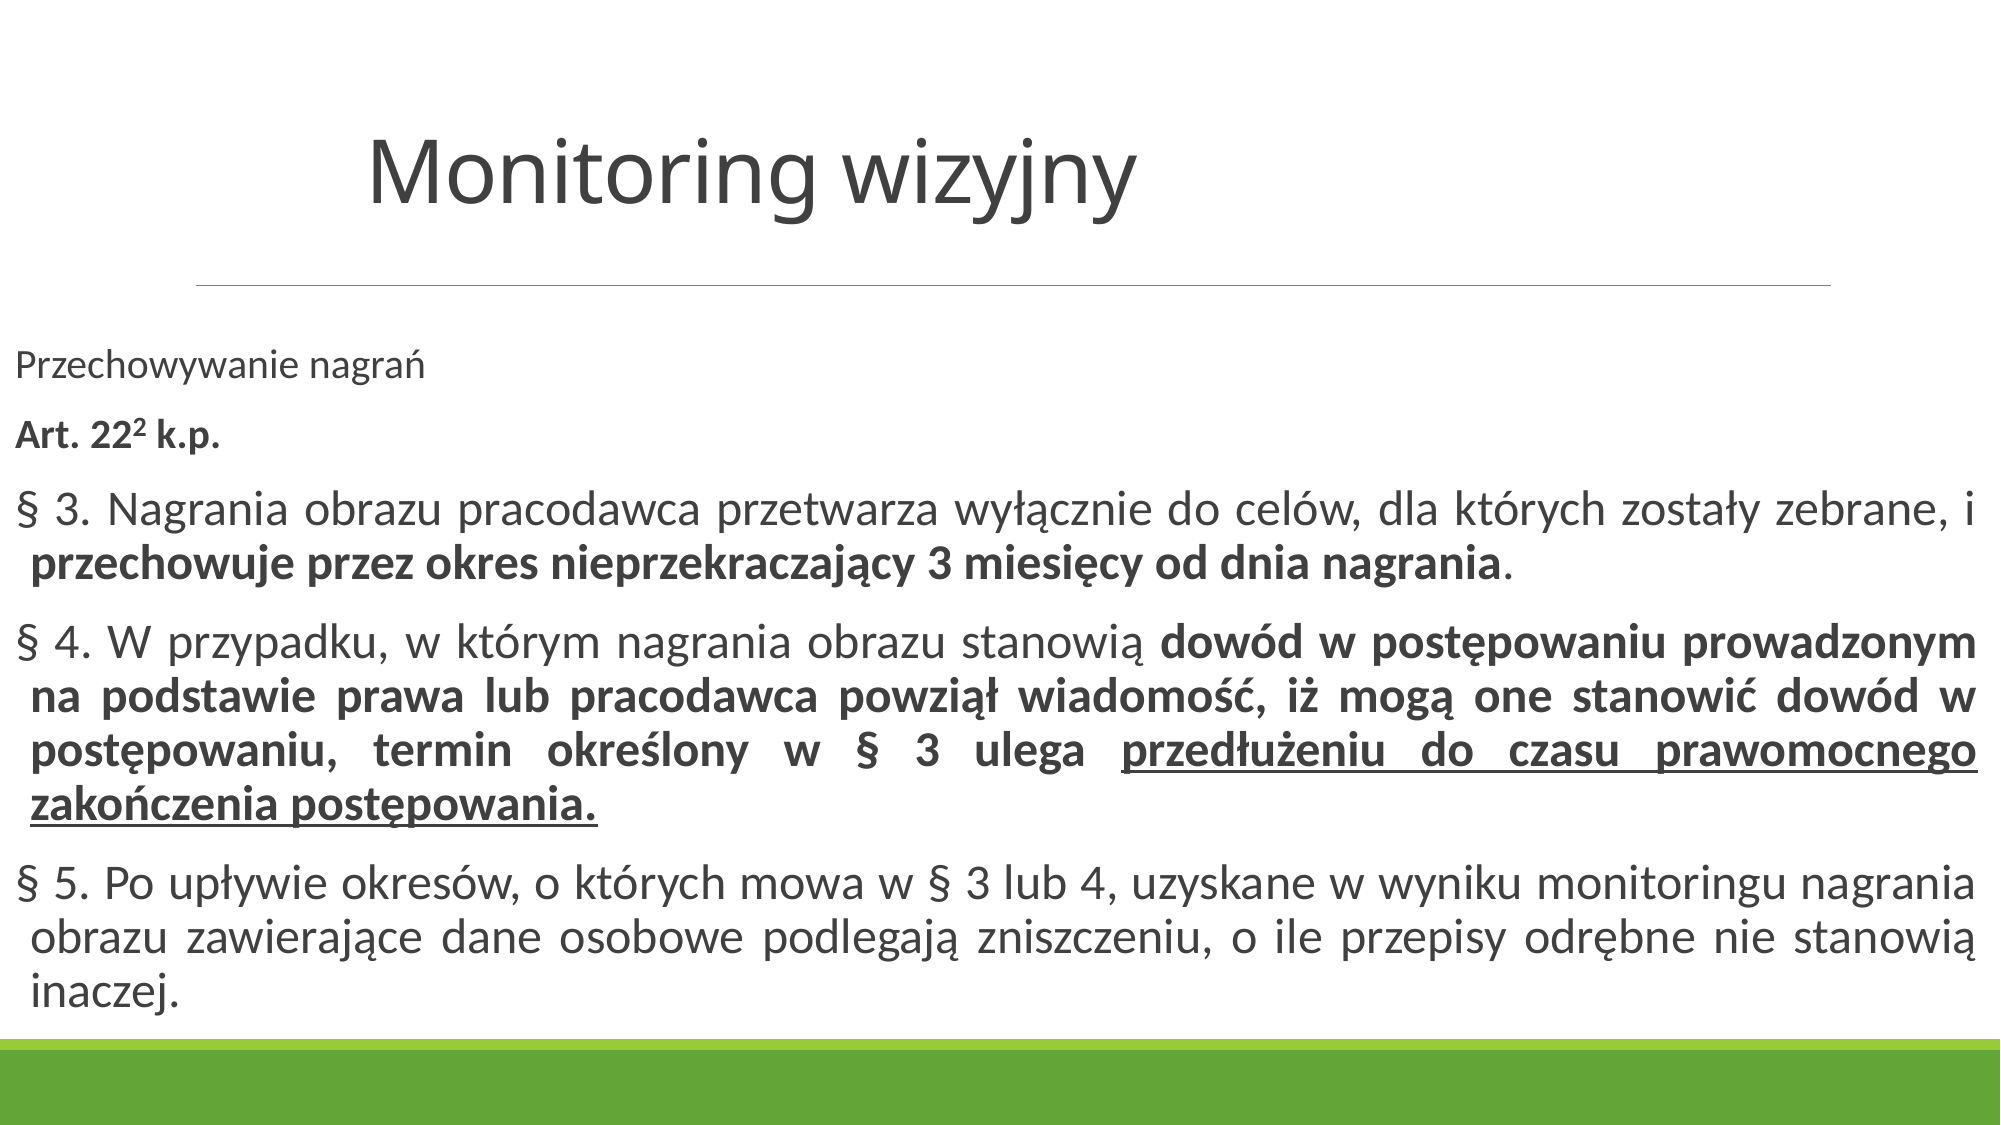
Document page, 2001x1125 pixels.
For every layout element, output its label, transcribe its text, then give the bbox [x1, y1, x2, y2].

list Przechowywanie nagrań Art. 222 k.p. § 3. Nagrania obrazu pracodawca przetwarza wyłącznie do celów, dla których zostały zebrane, i przechowuje przez okres nieprzekraczający 3 miesięcy od dnia nagrania. § 4. W przypadku, w którym nagrania obrazu stanowią dowód w postępowaniu prowadzonym na podstawie prawa lub pracodawca powziął wiadomość, iż mogą one stanowić dowód w postępowaniu, termin określony w § 3 ulega przedłużeniu do czasu prawomocnego zakończenia postępowania. § 5. Po upływie okresów, o których mowa w § 3 lub 4, uzyskane w wyniku monitoringu nagrania obrazu zawierające dane osobowe podlegają zniszczeniu, o ile przepisy odrębne nie stanowią inaczej. [0, 334, 1978, 1125]
title Monitoring wizyjny [350, 123, 1688, 230]
